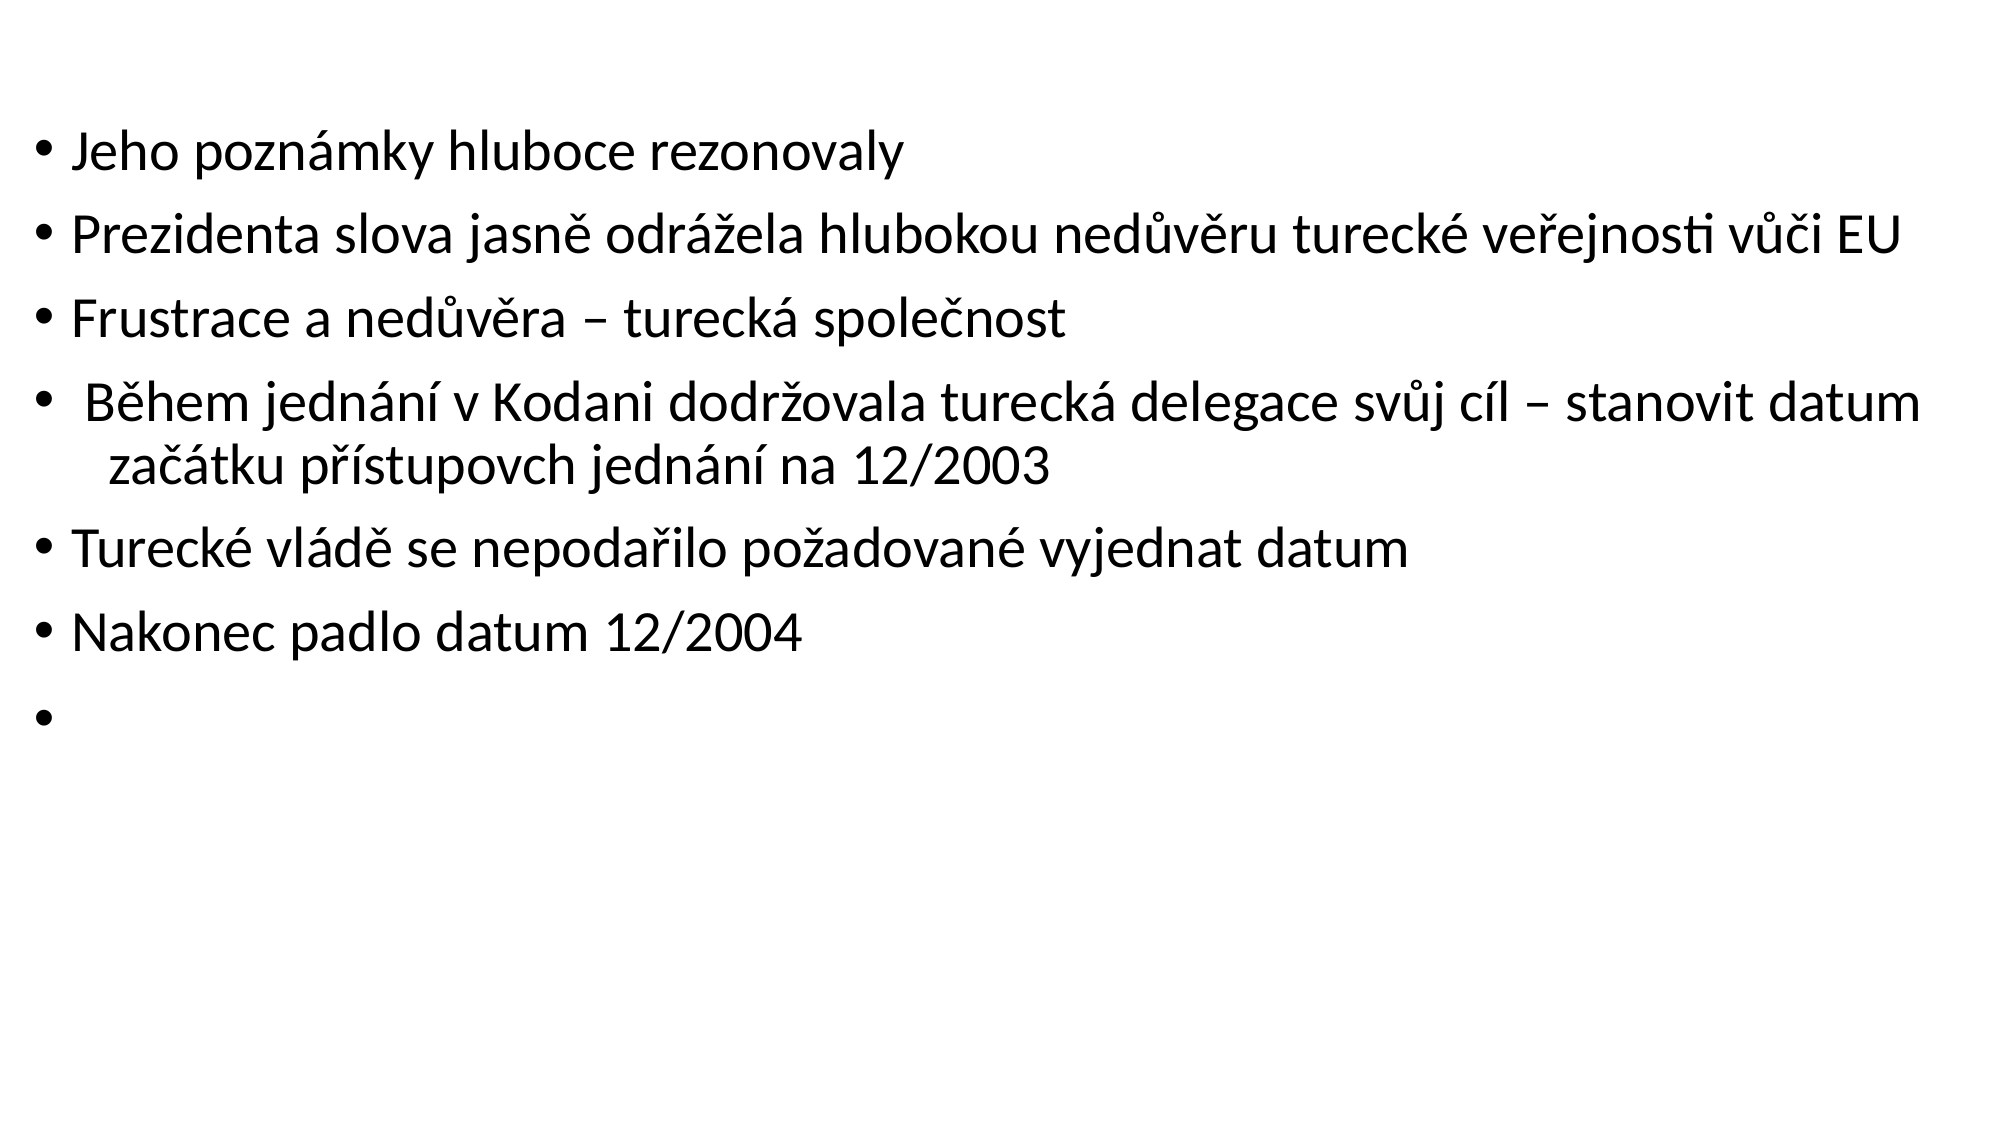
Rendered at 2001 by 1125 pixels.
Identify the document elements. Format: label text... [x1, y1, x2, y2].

list Jeho poznámky hluboce rezonovaly Prezidenta slova jasně odrážela hlubokou nedůvěru turecké veřejnosti vůči EU Frustrace a nedůvěra – turecká společnost Během jednání v Kodani dodržovala turecká delegace svůj cíl – stanovit datum začátku přístupovch jednání na 12/2003 Turecké vládě se nepodařilo požadované vyjednat datum Nakonec padlo datum 12/2004 [18, 112, 2000, 1110]
